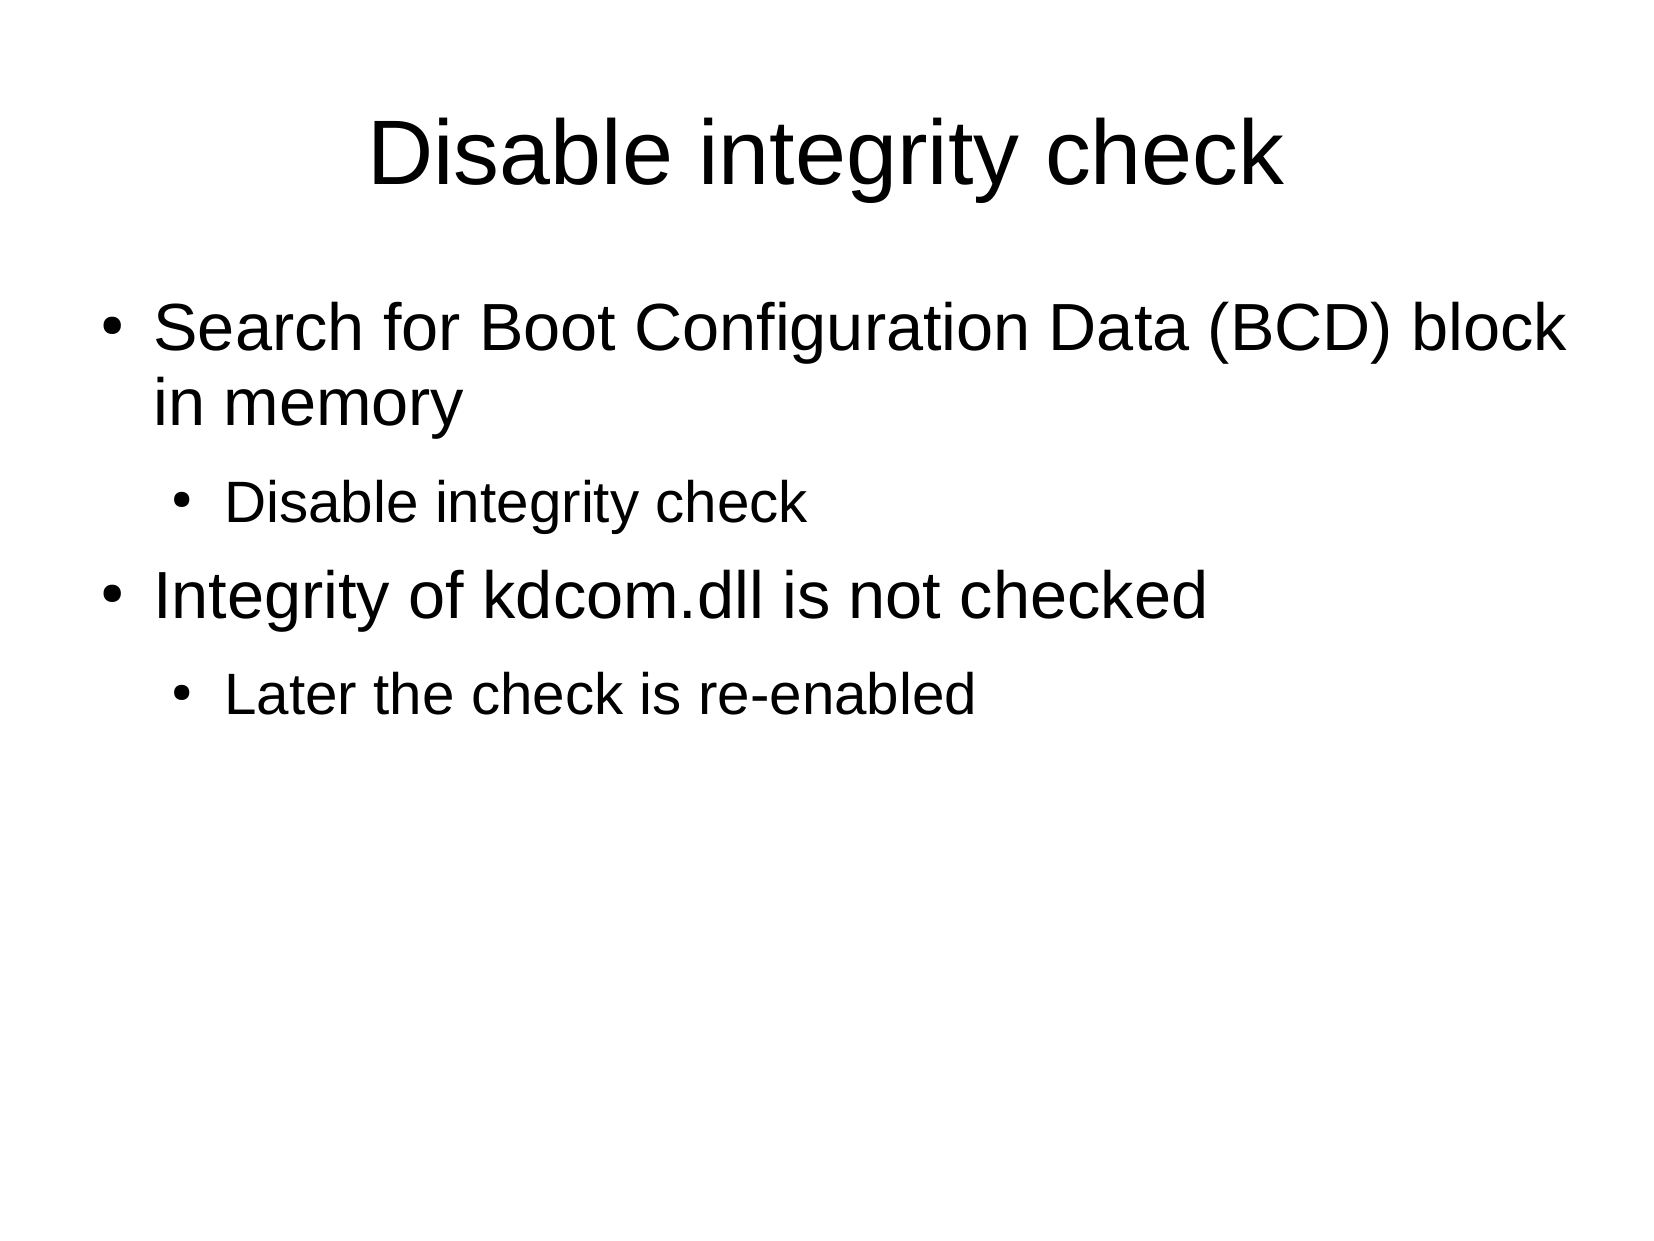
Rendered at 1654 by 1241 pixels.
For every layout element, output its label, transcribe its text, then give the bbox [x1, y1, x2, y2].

title Disable integrity check [82, 49, 1571, 257]
list Search for Boot Configuration Data (BCD) block in memory Disable integrity check Integrity of kdcom.dll is not checked Later the check is re-enabled [82, 290, 1571, 1109]
